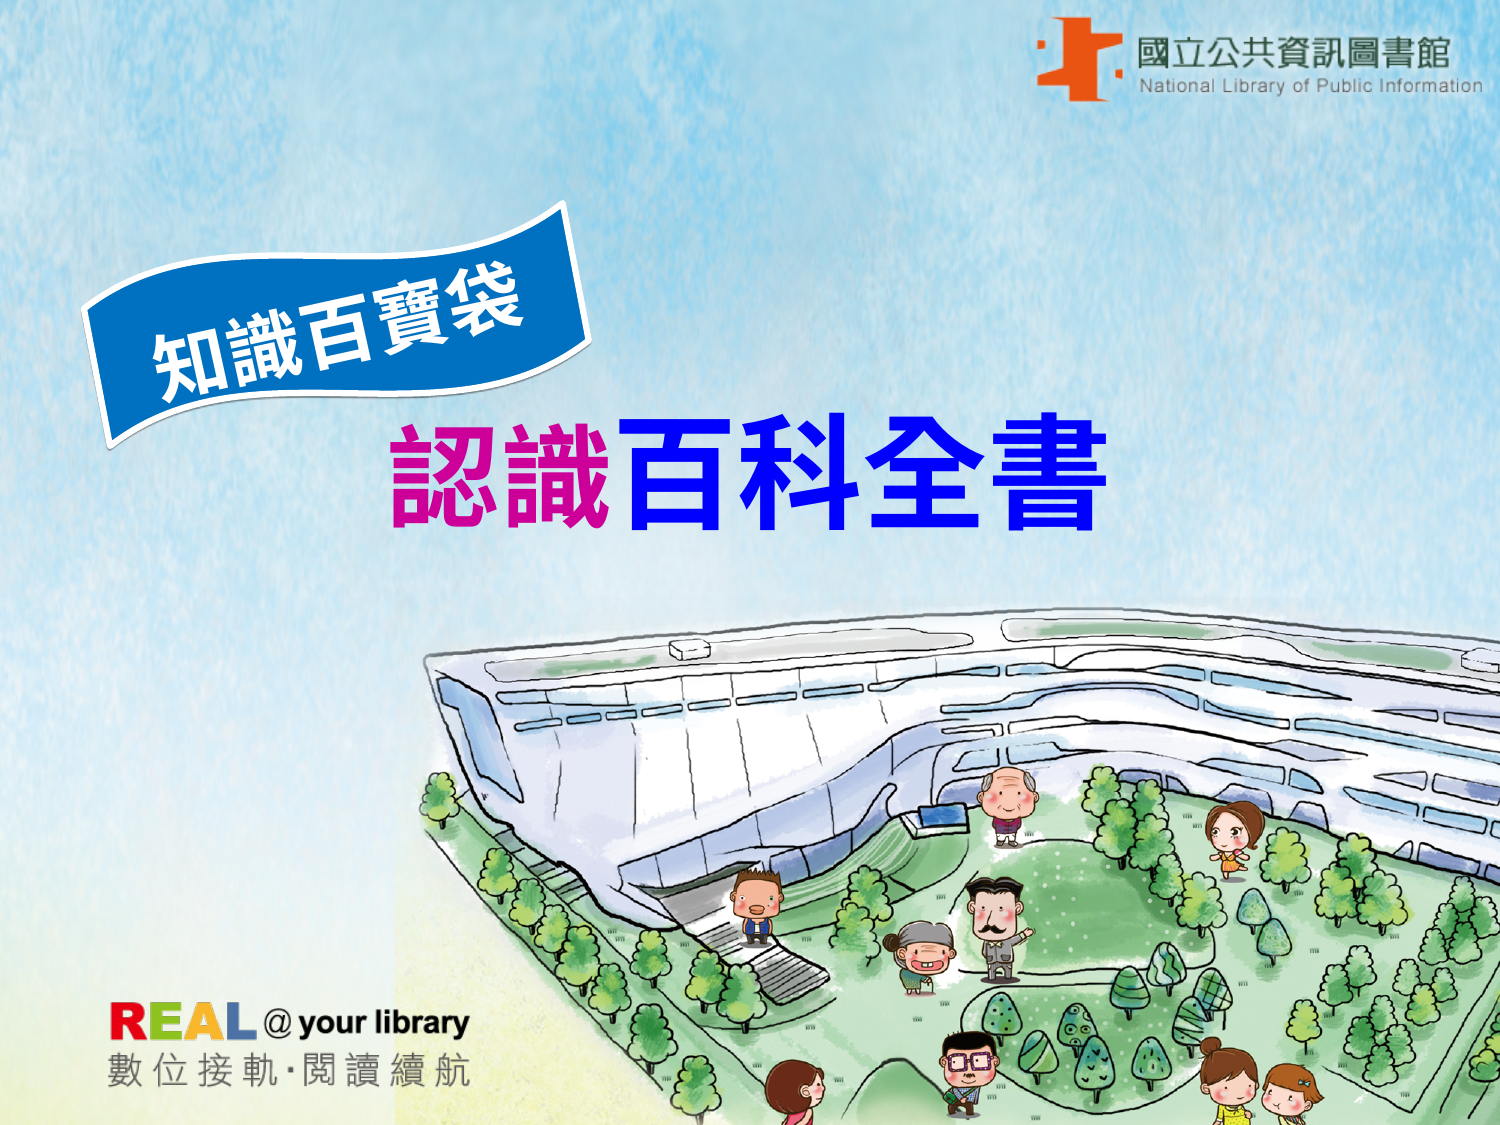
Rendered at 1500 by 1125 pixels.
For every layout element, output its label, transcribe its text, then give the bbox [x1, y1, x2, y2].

picture [1015, 0, 1500, 118]
text_box 知識百寶袋 [83, 203, 589, 446]
picture [88, 597, 1500, 1125]
title 認識百科全書 [112, 349, 1388, 591]
